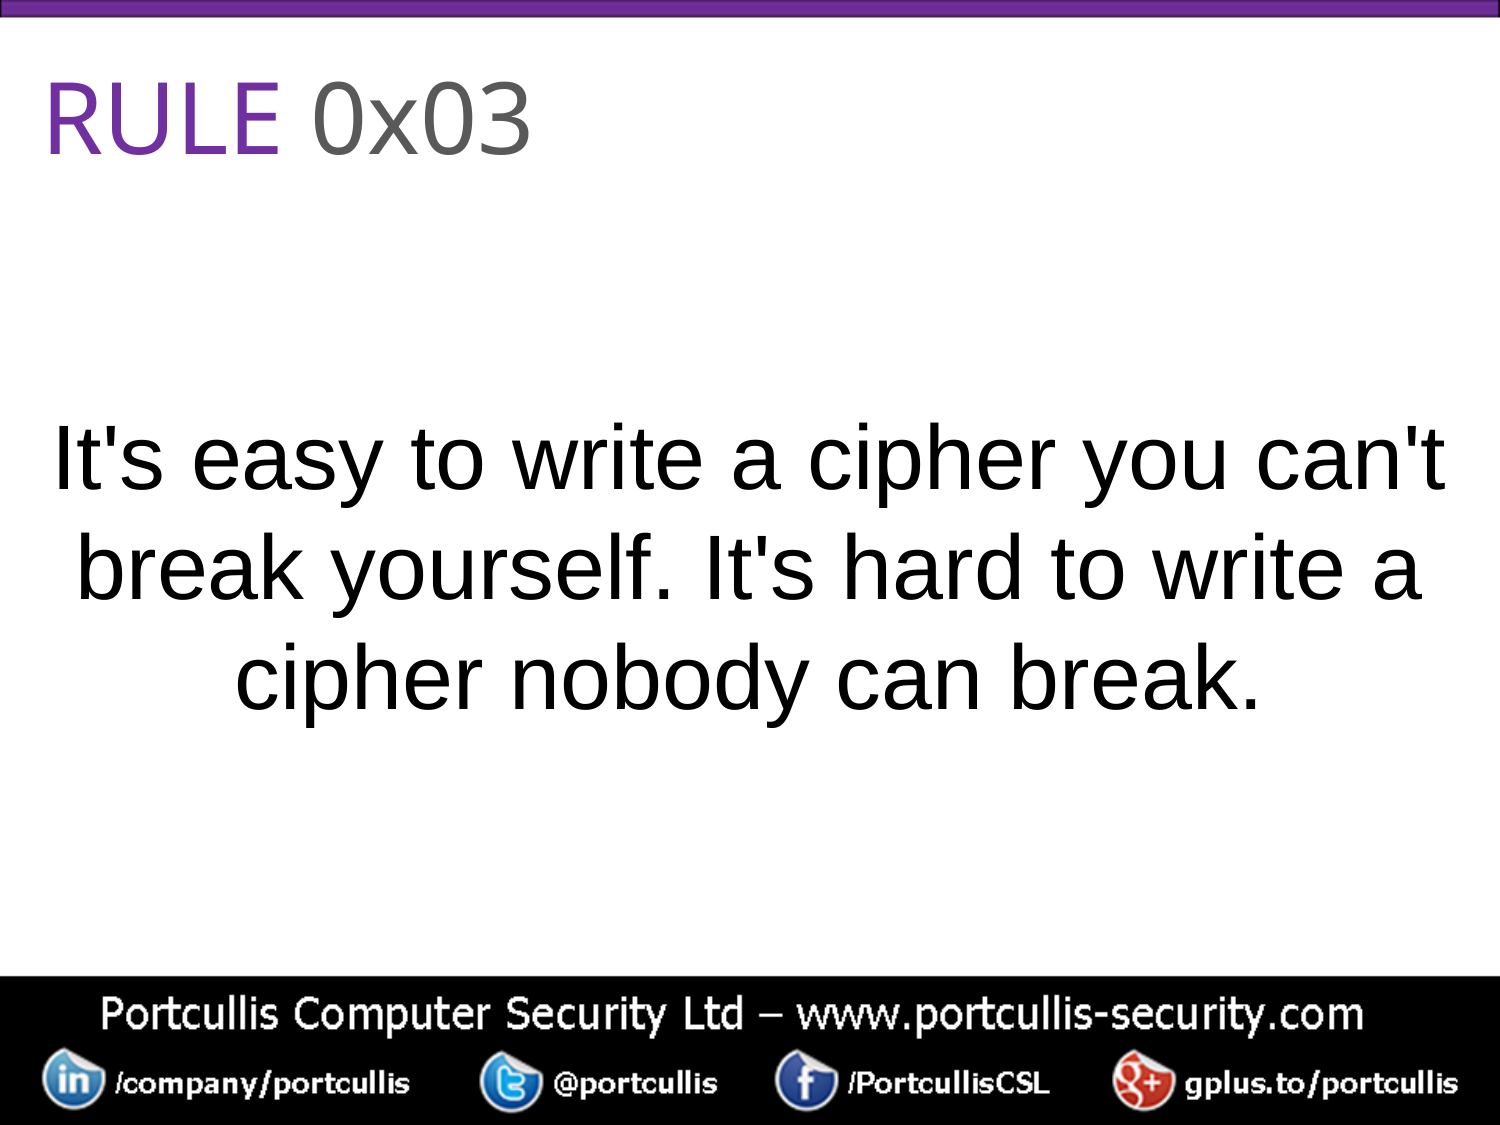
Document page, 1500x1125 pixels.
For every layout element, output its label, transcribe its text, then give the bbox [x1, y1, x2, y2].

title RULE 0x03 [41, 42, 1434, 202]
text_box It's easy to write a cipher you can't break yourself. It's hard to write a cipher nobody can break. [0, 390, 1500, 735]
picture [0, 0, 1500, 390]
picture [0, 735, 1500, 1125]
